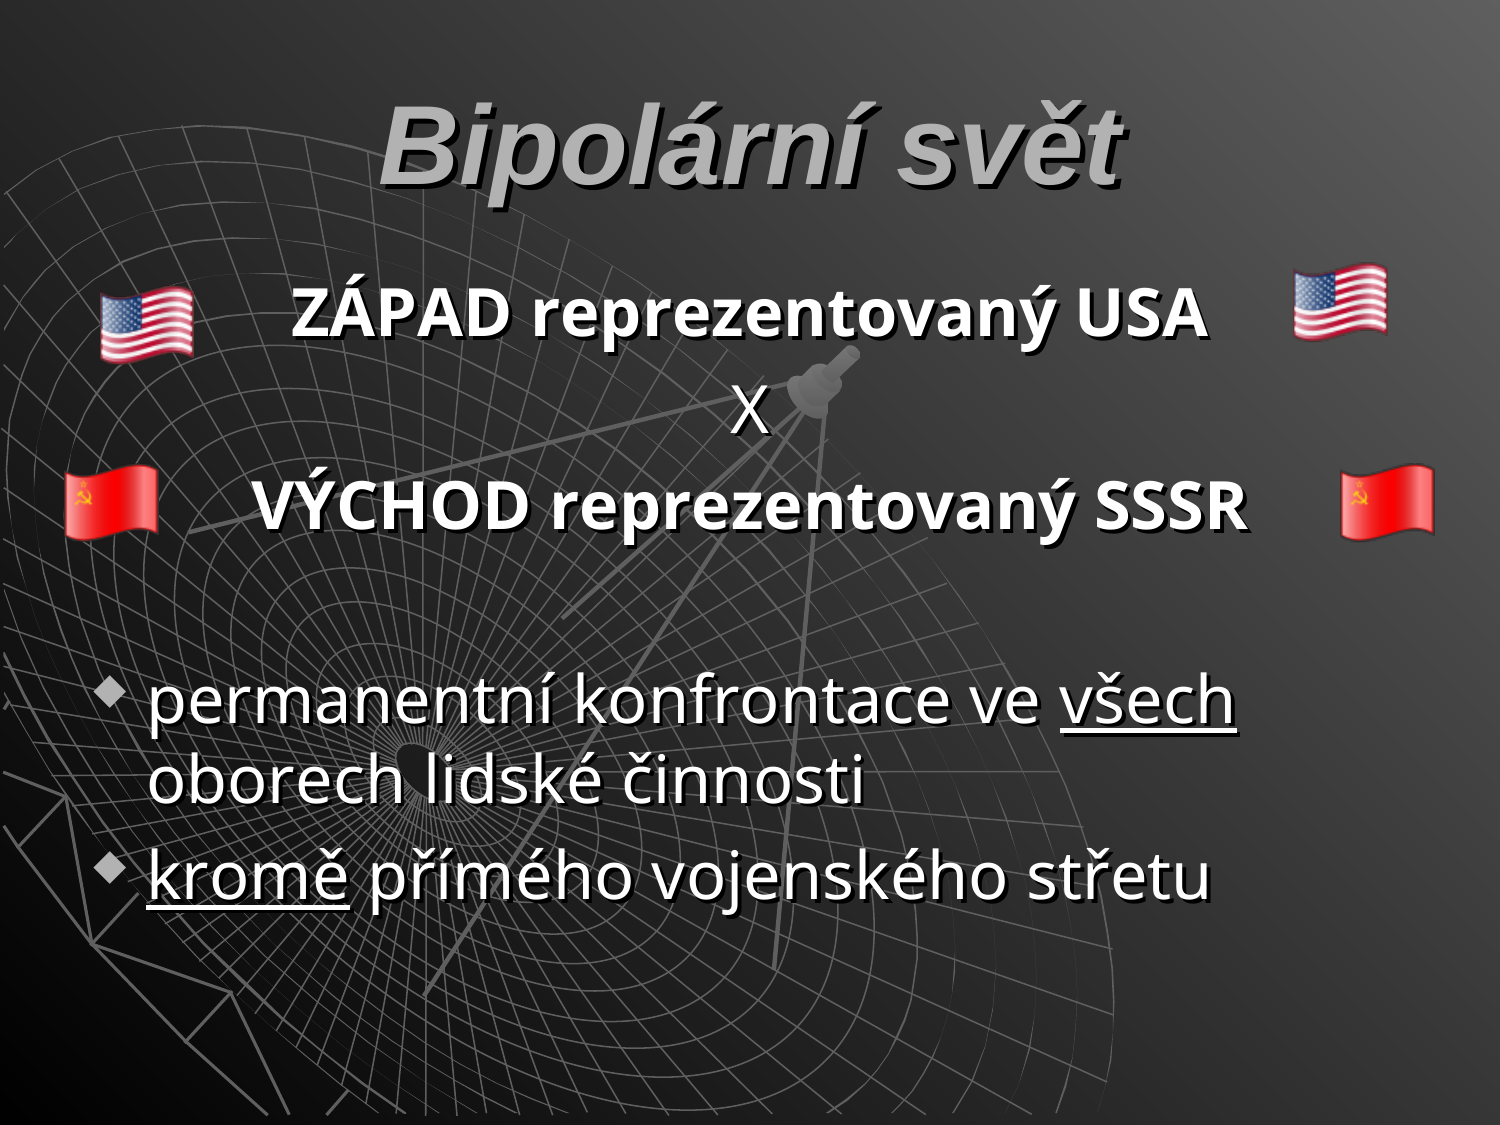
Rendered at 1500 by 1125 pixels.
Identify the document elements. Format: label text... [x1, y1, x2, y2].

picture [1340, 456, 1435, 550]
list ZÁPAD reprezentovaný USA X VÝCHOD reprezentovaný SSSR permanentní konfrontace ve všech oborech lidské činnosti kromě přímého vojenského střetu [75, 262, 1426, 1006]
picture [1293, 255, 1388, 350]
title Bipolární svět [75, 45, 1426, 233]
picture [100, 278, 194, 373]
picture [64, 456, 159, 550]
